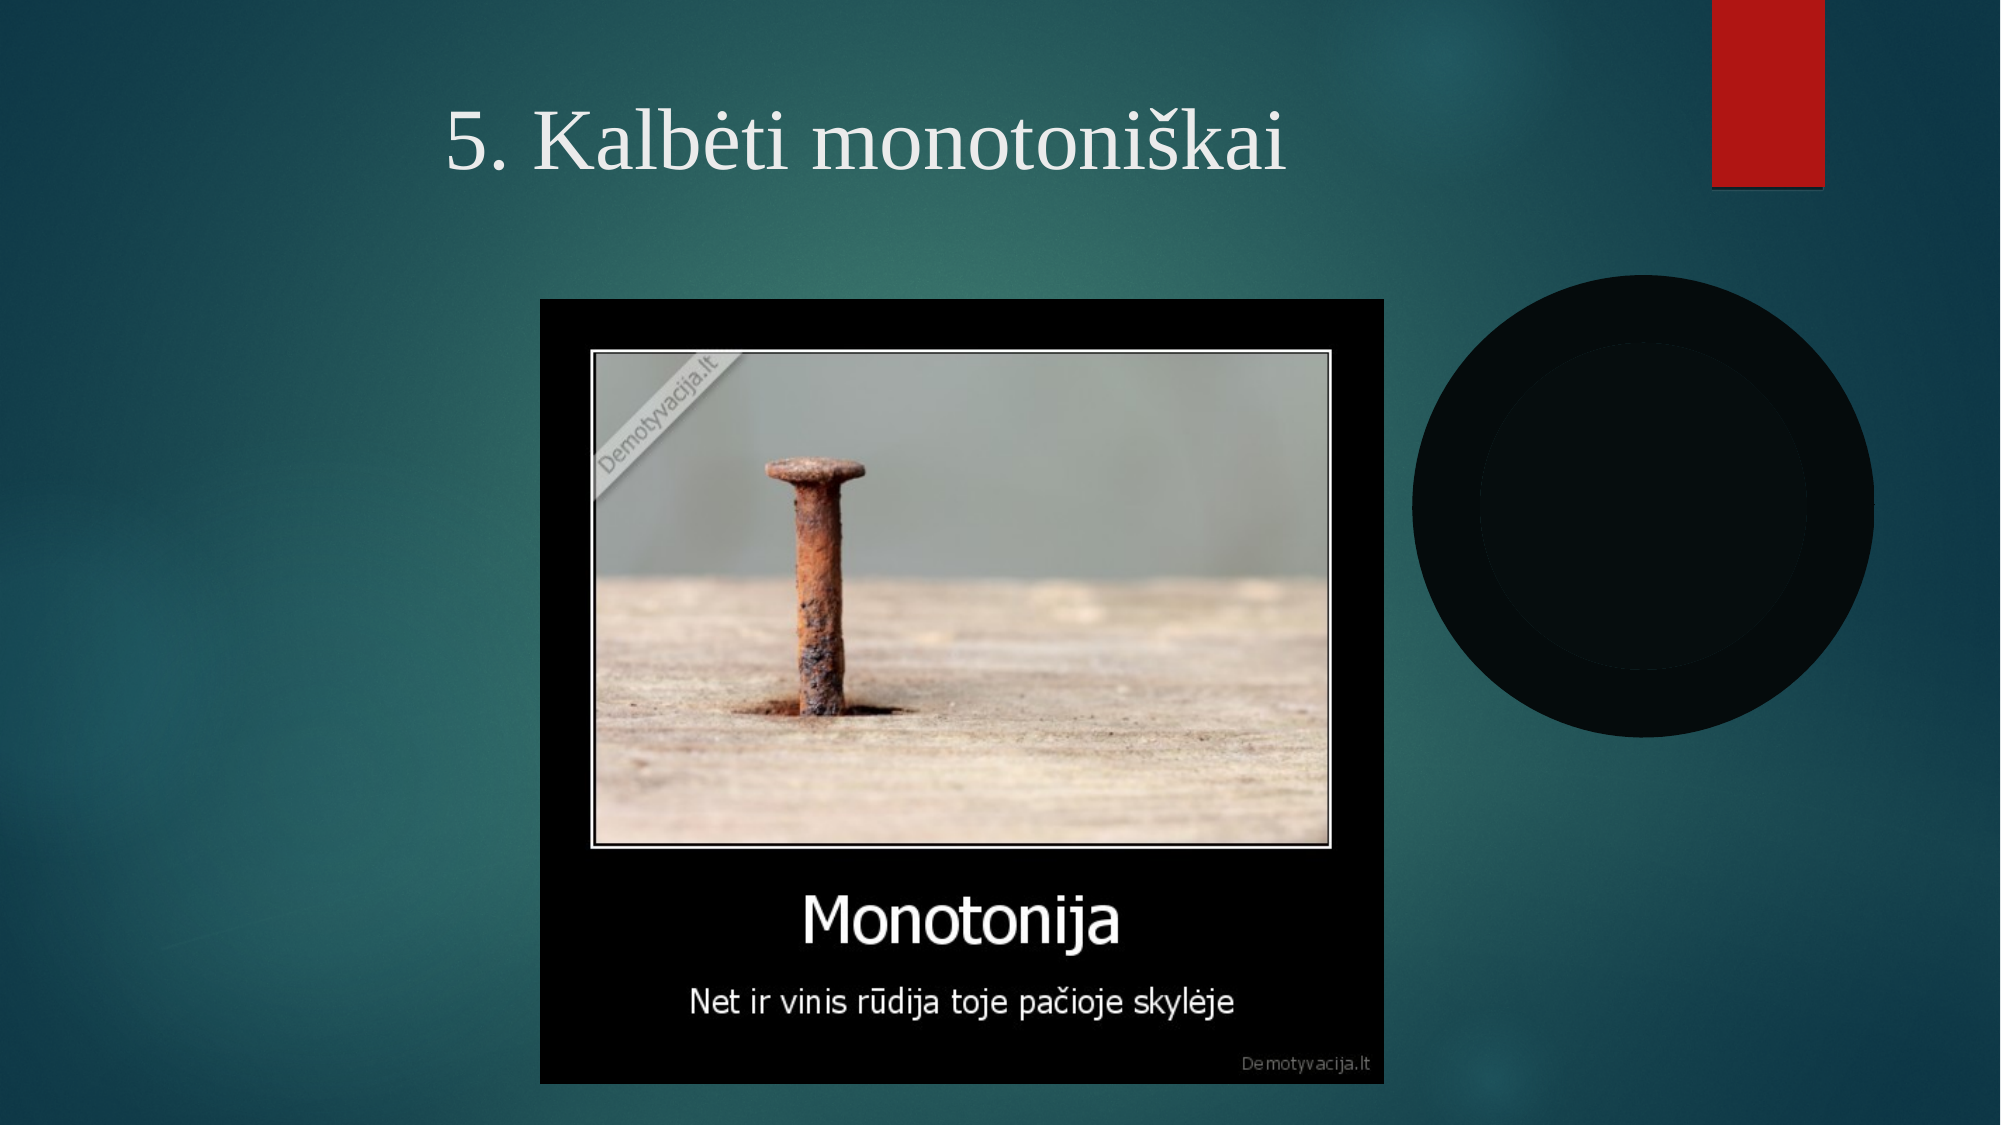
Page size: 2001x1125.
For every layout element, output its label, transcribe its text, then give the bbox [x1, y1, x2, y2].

title 5. Kalbėti monotoniškai [106, 74, 1649, 305]
picture [540, 299, 1384, 1084]
